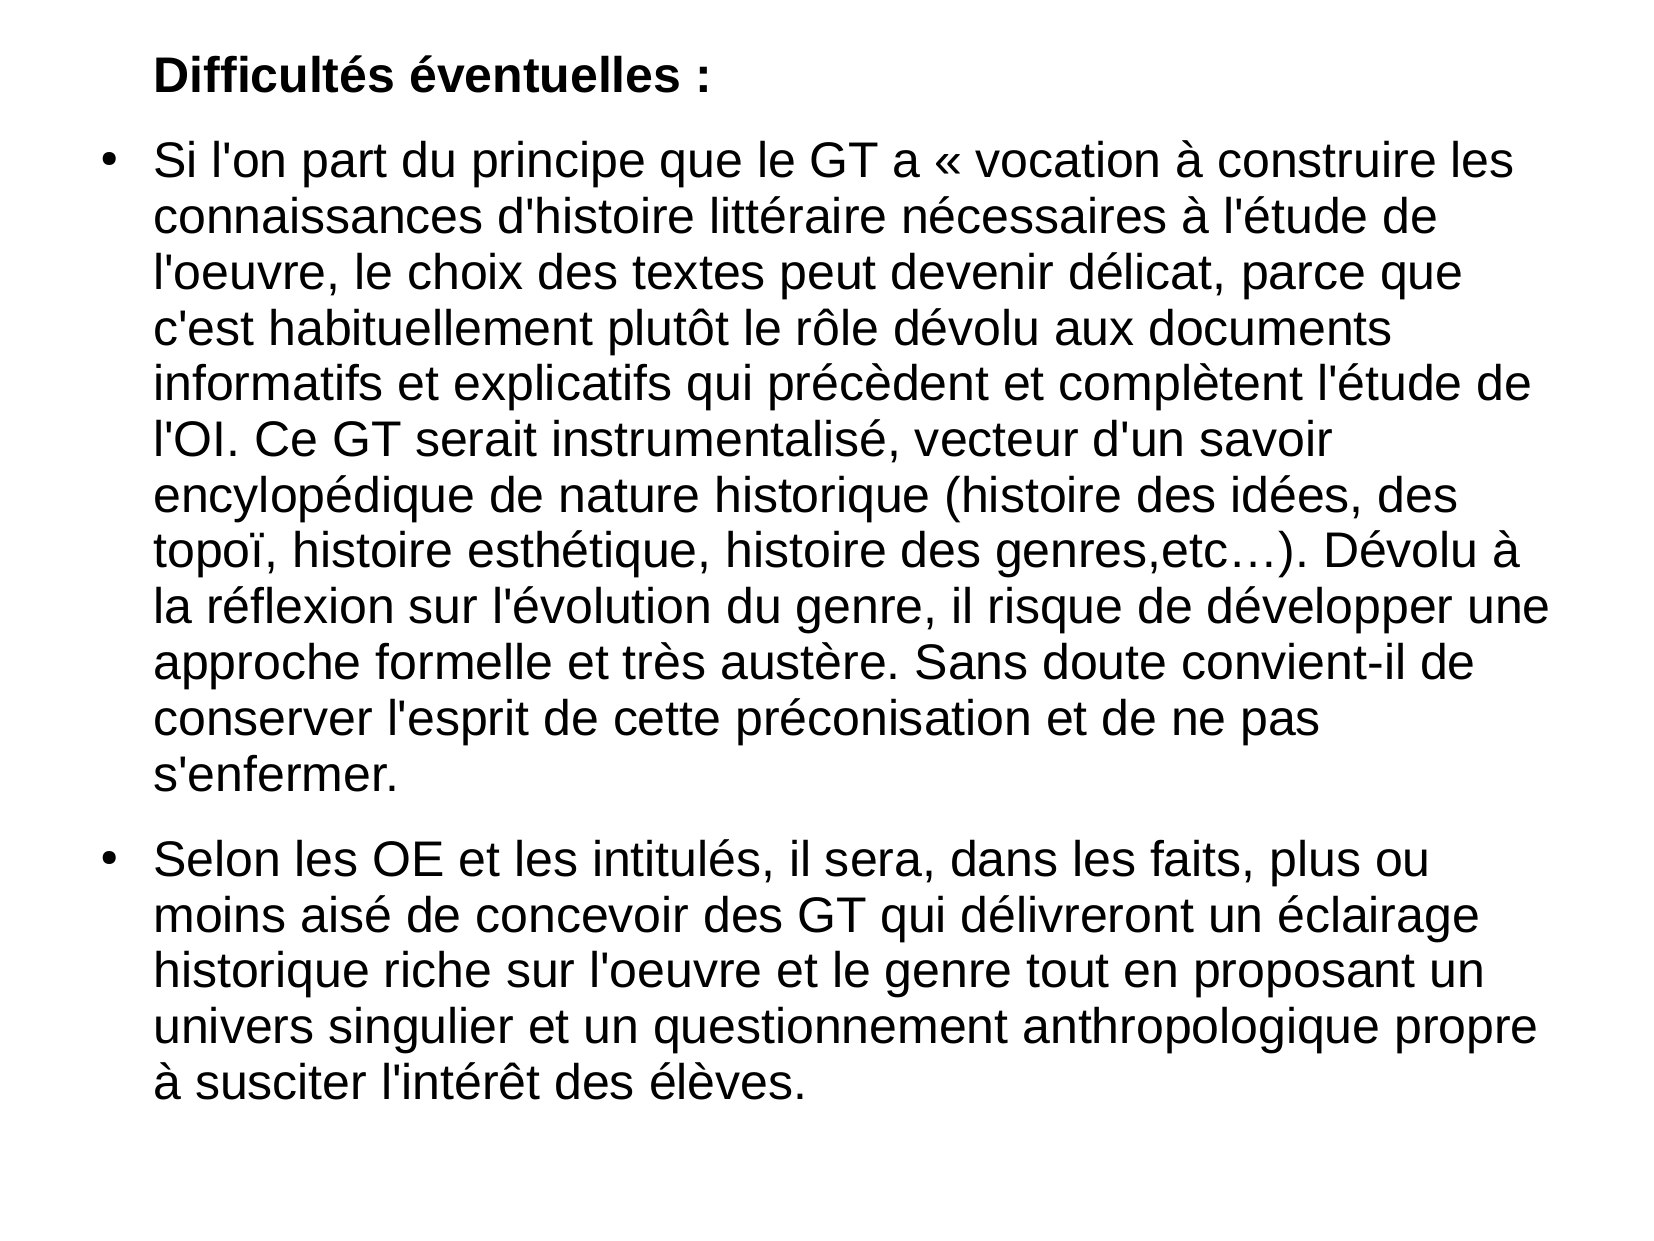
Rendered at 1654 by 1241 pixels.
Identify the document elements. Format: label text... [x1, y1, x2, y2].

list Difficultés éventuelles : Si l'on part du principe que le GT a « vocation à construire les connaissances d'histoire littéraire nécessaires à l'étude de l'oeuvre, le choix des textes peut devenir délicat, parce que c'est habituellement plutôt le rôle dévolu aux documents informatifs et explicatifs qui précèdent et complètent l'étude de l'OI. Ce GT serait instrumentalisé, vecteur d'un savoir encylopédique de nature historique (histoire des idées, des topoï, histoire esthétique, histoire des genres,etc…). Dévolu à la réflexion sur l'évolution du genre, il risque de développer une approche formelle et très austère. Sans doute convient-il de conserver l'esprit de cette préconisation et de ne pas s'enfermer. Selon les OE et les intitulés, il sera, dans les faits, plus ou moins aisé de concevoir des GT qui délivreront un éclairage historique riche sur l'oeuvre et le genre tout en proposant un univers singulier et un questionnement anthropologique propre à susciter l'intérêt des élèves. [82, 47, 1571, 1134]
